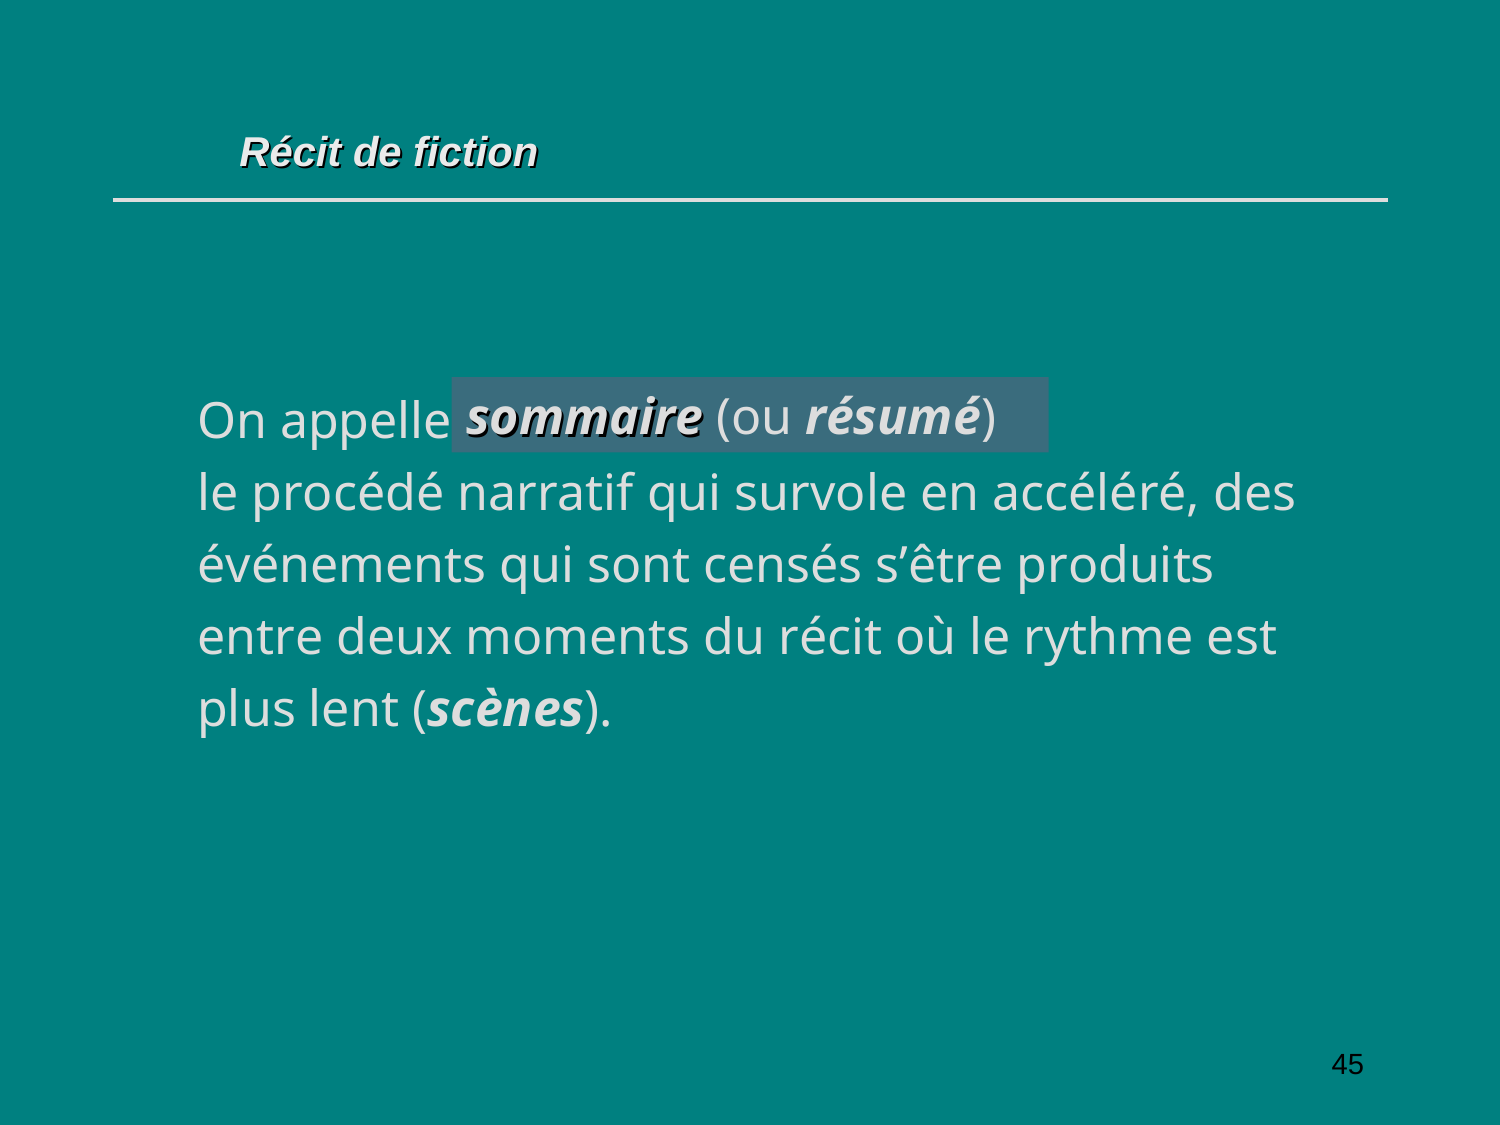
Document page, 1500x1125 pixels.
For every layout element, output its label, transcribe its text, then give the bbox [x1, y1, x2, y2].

text_box Récit de fiction [224, 116, 554, 183]
text_box sommaire (ou résumé) [451, 377, 1049, 453]
text_box On appelle … le procédé narratif qui survole en accéléré, des événements qui sont censés s’être produits entre deux moments du récit où le rythme est plus lent (scènes). [182, 368, 1338, 745]
